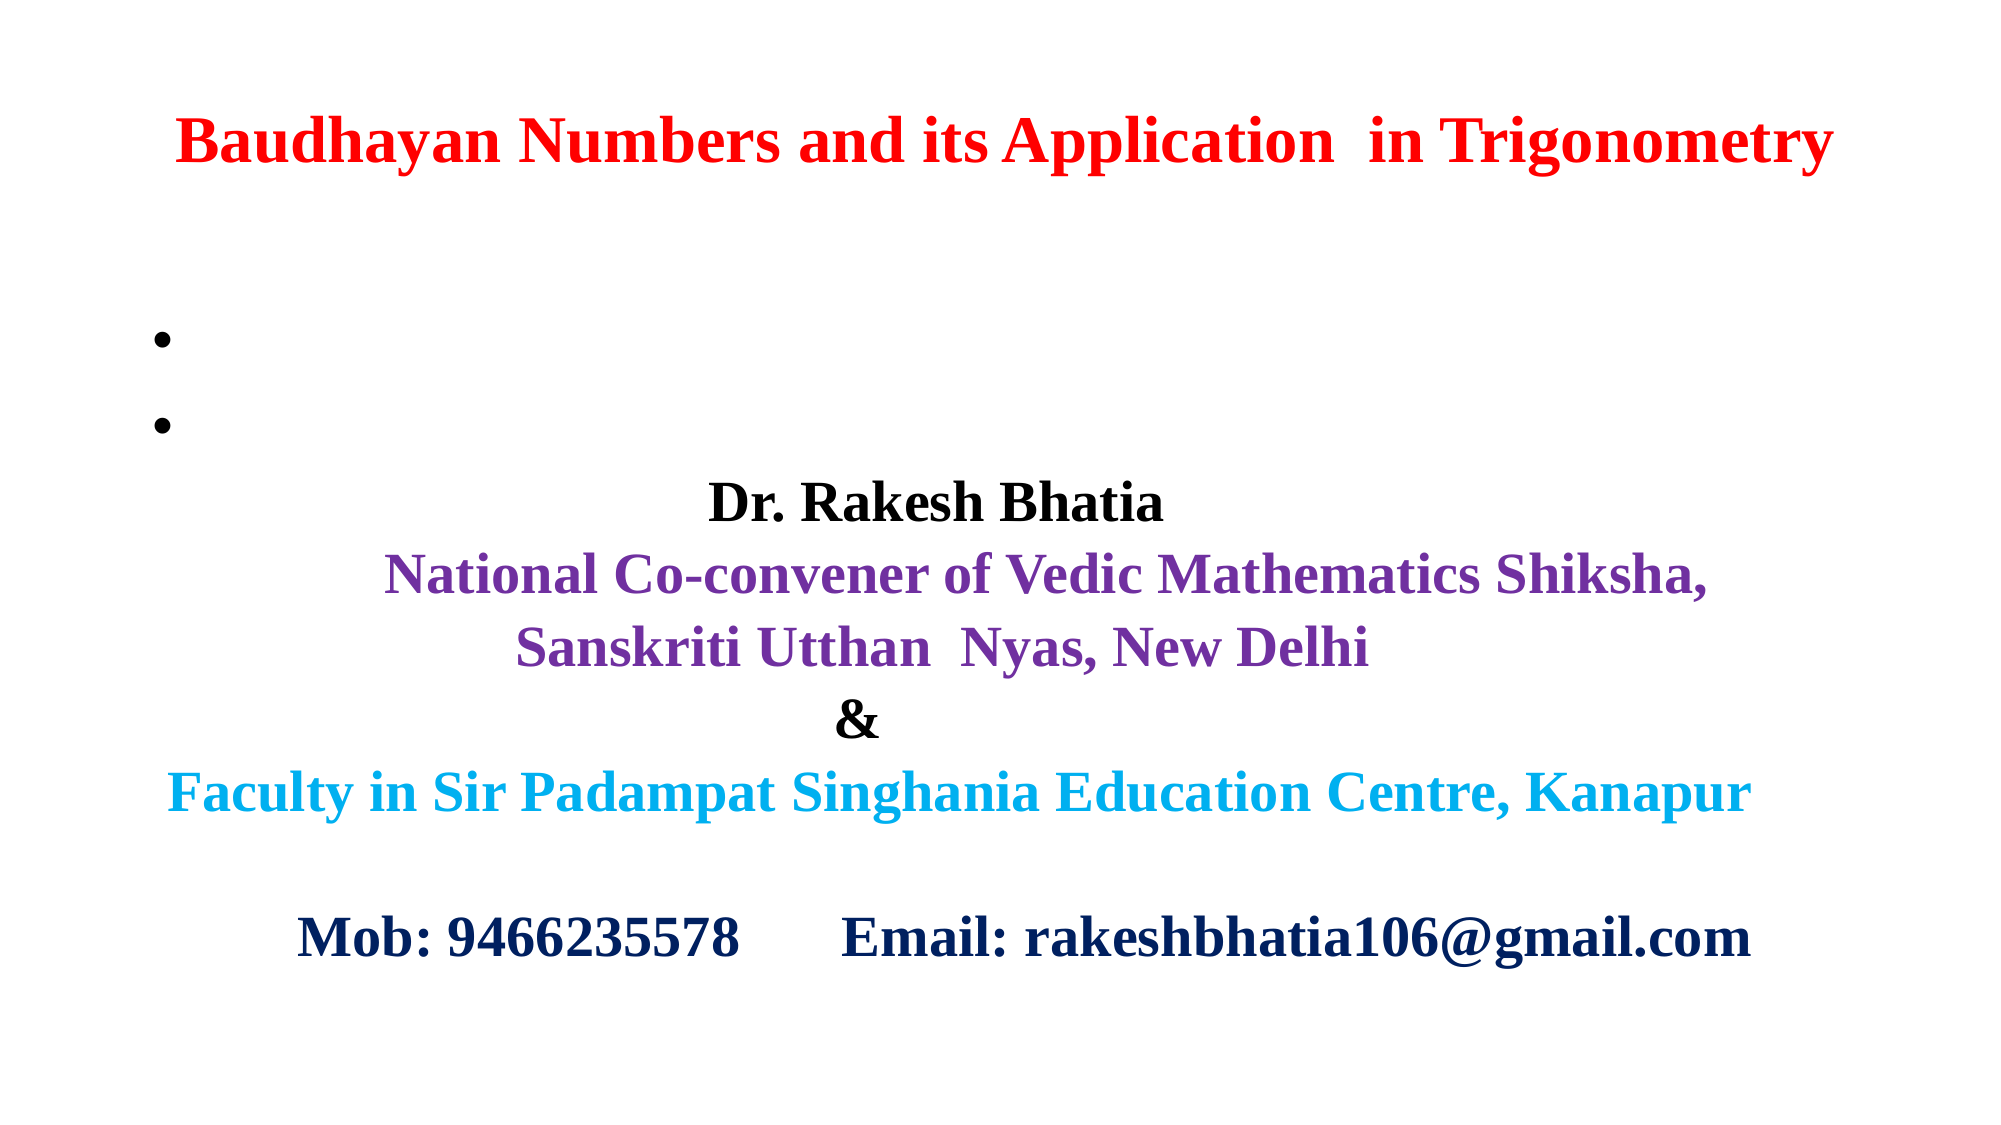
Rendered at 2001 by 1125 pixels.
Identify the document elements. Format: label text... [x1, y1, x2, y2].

title Baudhayan Numbers and its Application in Trigonometry [137, 59, 1863, 278]
list Dr. Rakesh Bhatia National Co-convener of Vedic Mathematics Shiksha, Sanskriti Utthan Nyas, New Delhi & Faculty in Sir Padampat Singhania Education Centre, Kanapur Mob: 9466235578 Email: rakeshbhatia106@gmail.com [137, 299, 1863, 1014]
